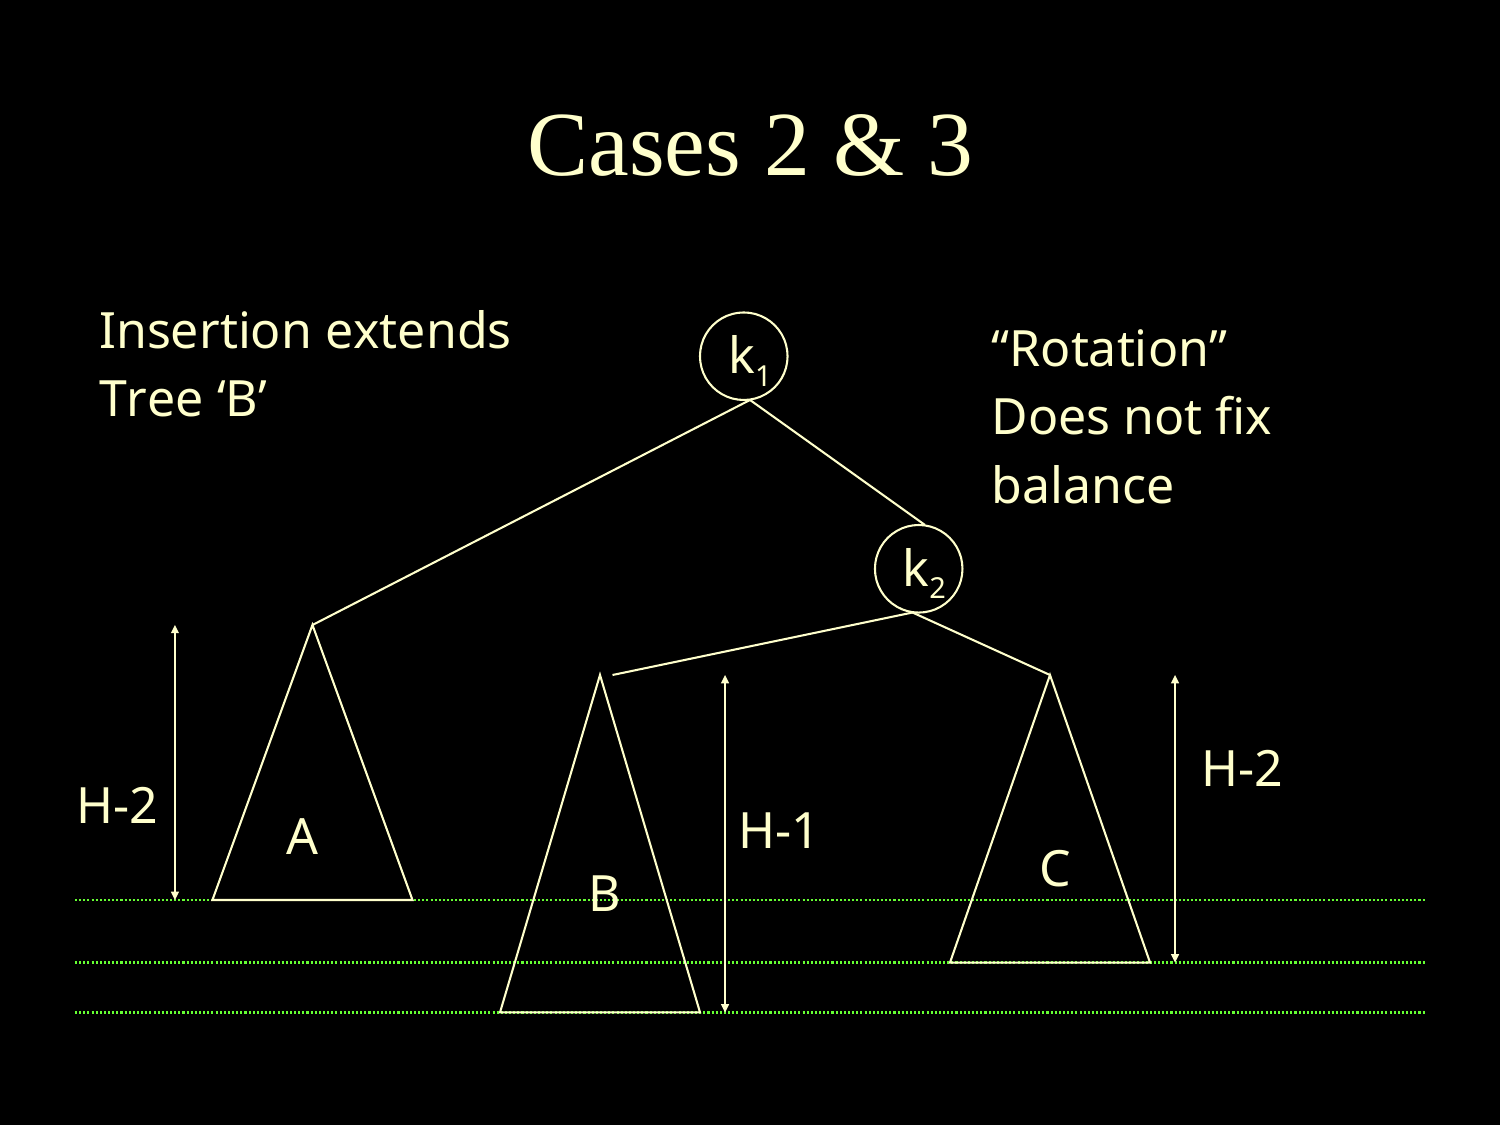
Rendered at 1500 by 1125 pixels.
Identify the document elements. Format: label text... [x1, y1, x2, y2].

text_box H-2 [1186, 724, 1298, 809]
text_box C [1024, 824, 1086, 909]
text_box “Rotation” Does not fix balance [977, 305, 1288, 526]
text_box A [271, 792, 334, 877]
text_box k2 [887, 524, 961, 615]
text_box H-2 [61, 762, 173, 847]
text_box k1 [713, 312, 787, 403]
text_box B [573, 849, 636, 934]
title Cases 2 & 3 [22, 50, 1480, 240]
text_box Insertion extends Tree ‘B’ [84, 287, 541, 440]
text_box H-1 [726, 787, 836, 872]
